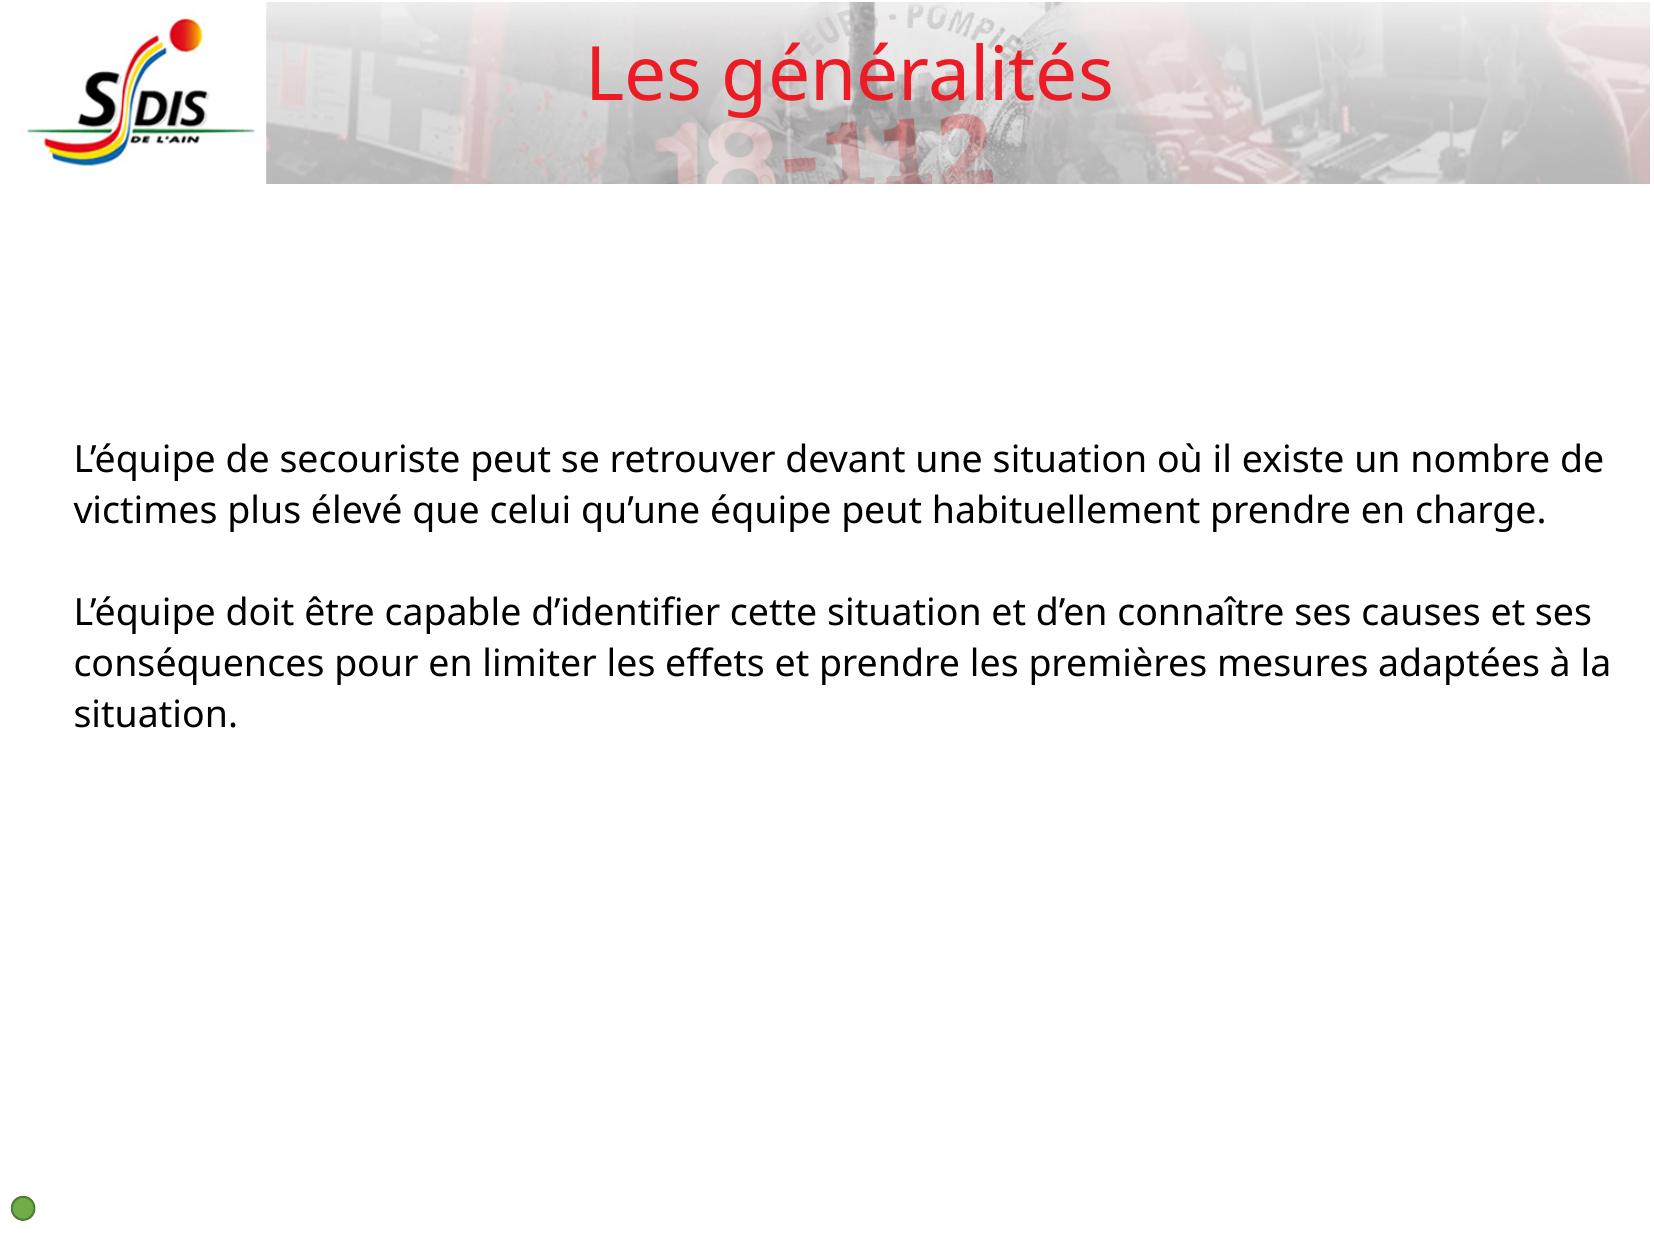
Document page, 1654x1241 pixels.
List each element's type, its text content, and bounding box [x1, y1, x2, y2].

text_box L’équipe de secouriste peut se retrouver devant une situation où il existe un nombre de victimes plus élevé que celui qu’une équipe peut habituellement prendre en charge. L’équipe doit être capable d’identifier cette situation et d’en connaître ses causes et ses conséquences pour en limiter les effets et prendre les premières mesures adaptées à la situation. [58, 424, 1635, 758]
picture [11, 2, 1650, 184]
text_box [11, 1196, 35, 1220]
title Les généralités [68, 25, 1632, 117]
